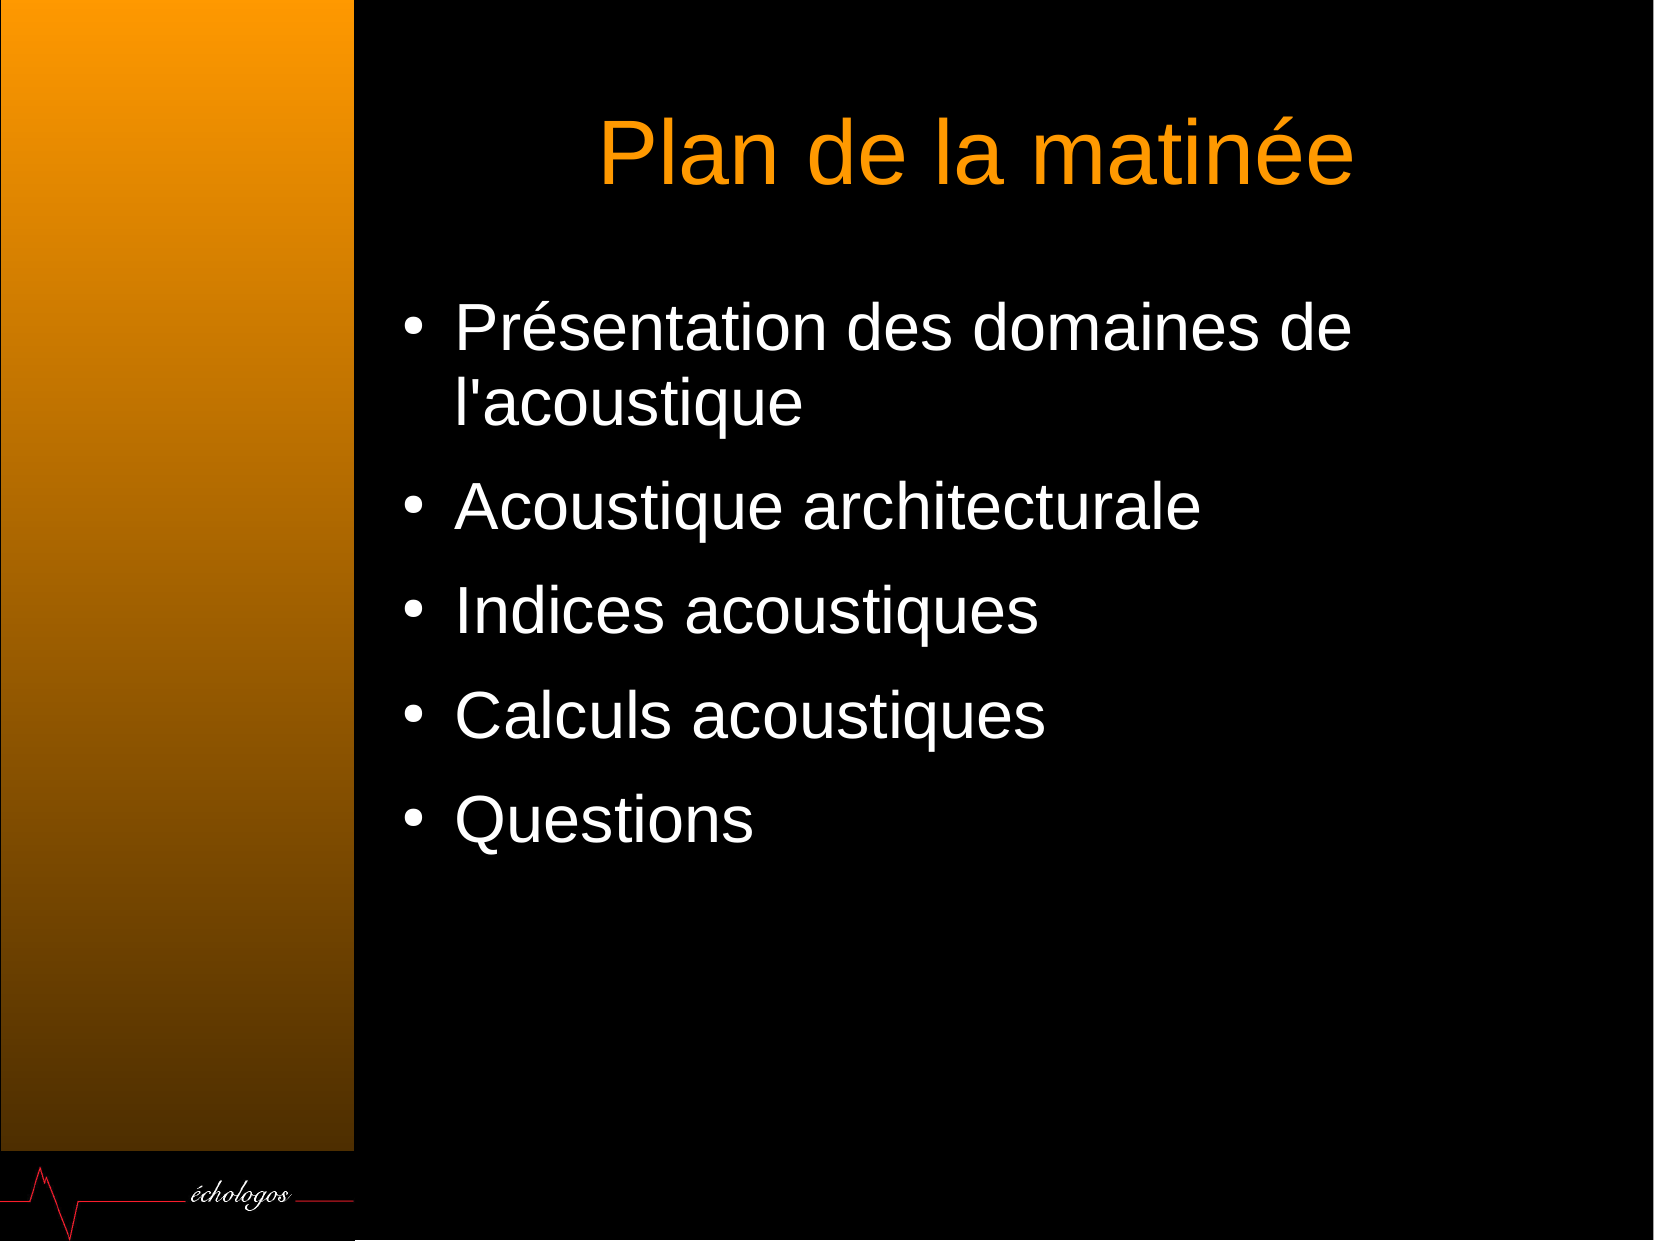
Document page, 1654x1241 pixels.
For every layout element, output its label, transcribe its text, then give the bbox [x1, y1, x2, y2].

title Plan de la matinée [383, 49, 1571, 257]
list Présentation des domaines de l'acoustique Acoustique architecturale Indices acoustiques Calculs acoustiques Questions [383, 290, 1571, 1123]
picture [0, 1166, 355, 1241]
